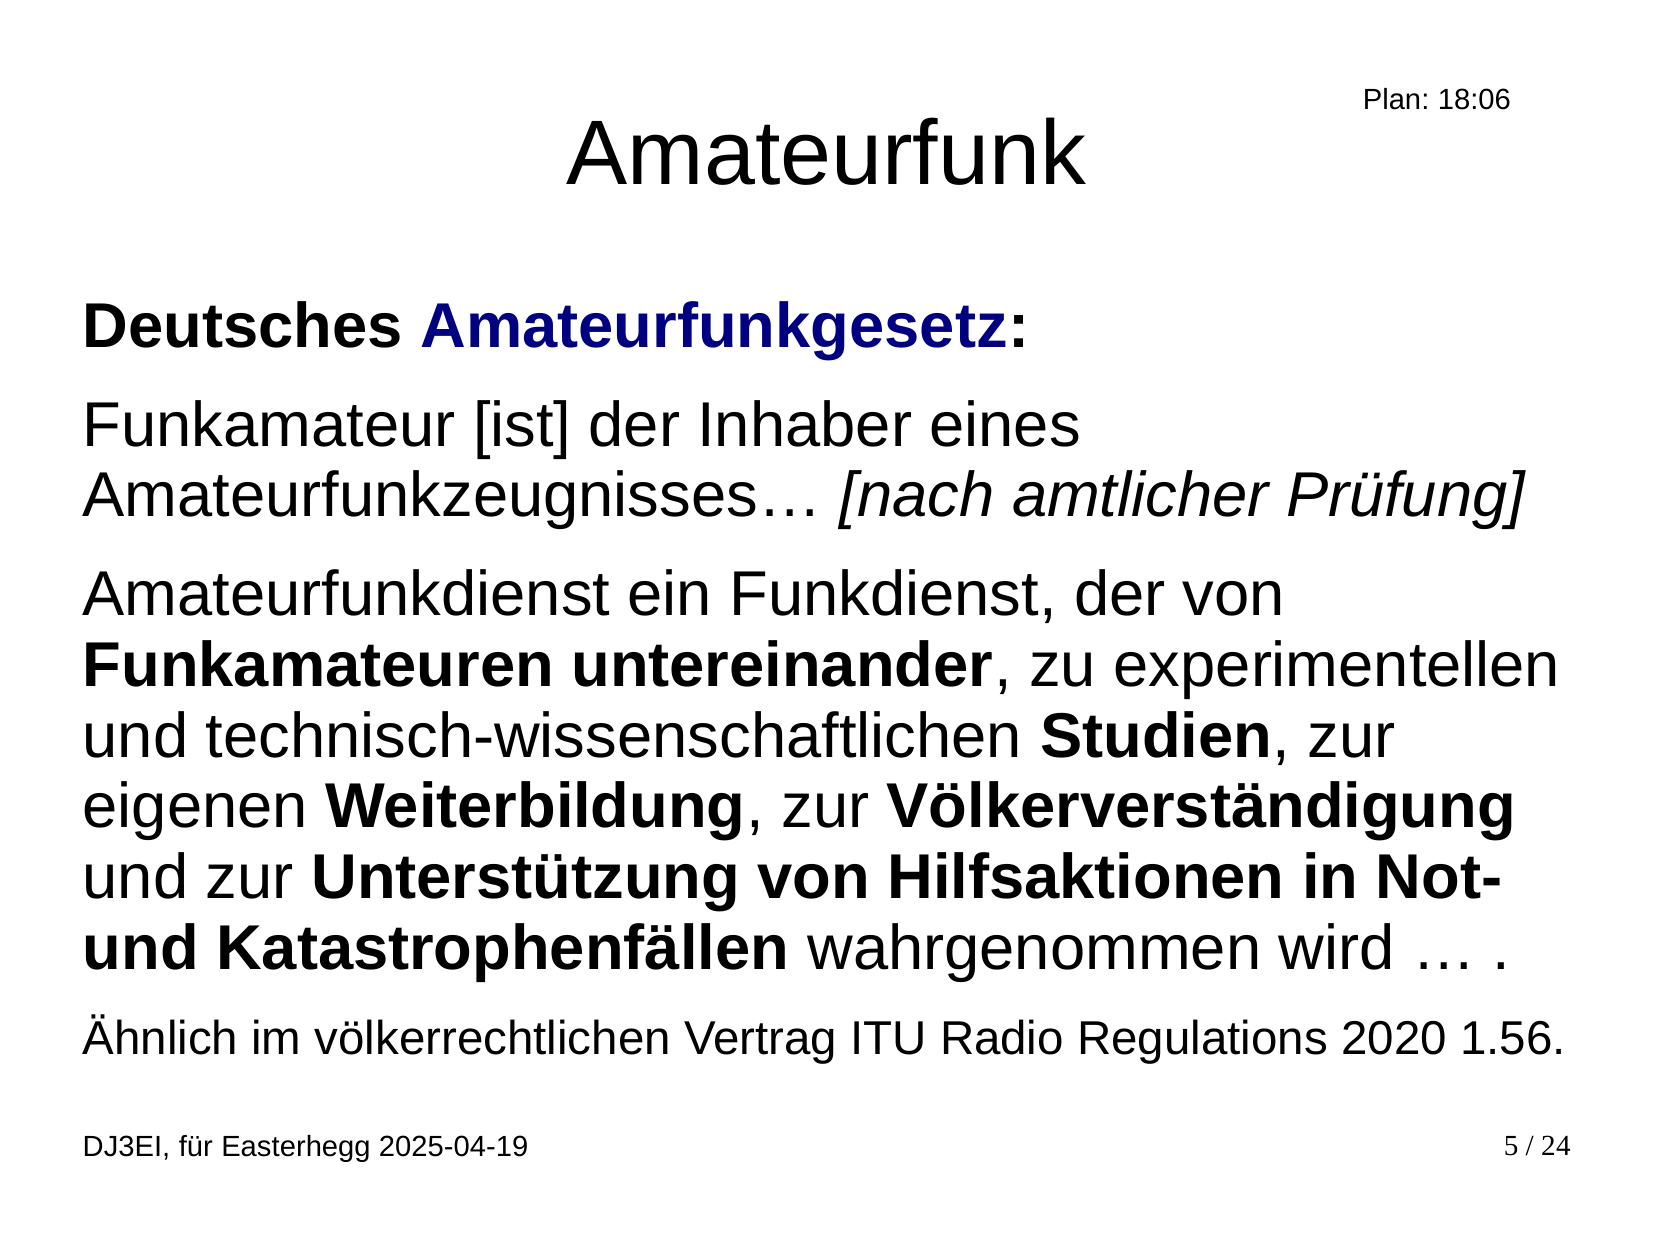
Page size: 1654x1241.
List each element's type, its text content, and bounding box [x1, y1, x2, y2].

title Amateurfunk [82, 49, 1571, 257]
list Deutsches Amateurfunkgesetz: Funkamateur [ist] der Inhaber eines Amateurfunkzeugnisses… [nach amtlicher Prüfung] Amateurfunkdienst ein Funkdienst, der von Funkamateuren untereinander, zu experimentellen und technisch-wissenschaftlichen Studien, zur eigenen Weiterbildung, zur Völkerverständigung und zur Unterstützung von Hilfsaktionen in Not- und Katastrophenfällen wahrgenommen wird … . Ähnlich im völkerrechtlichen Vertrag ITU Radio Regulations 2020 1.56. [82, 290, 1571, 1111]
text_box Plan: 18:06 [1348, 75, 1527, 123]
